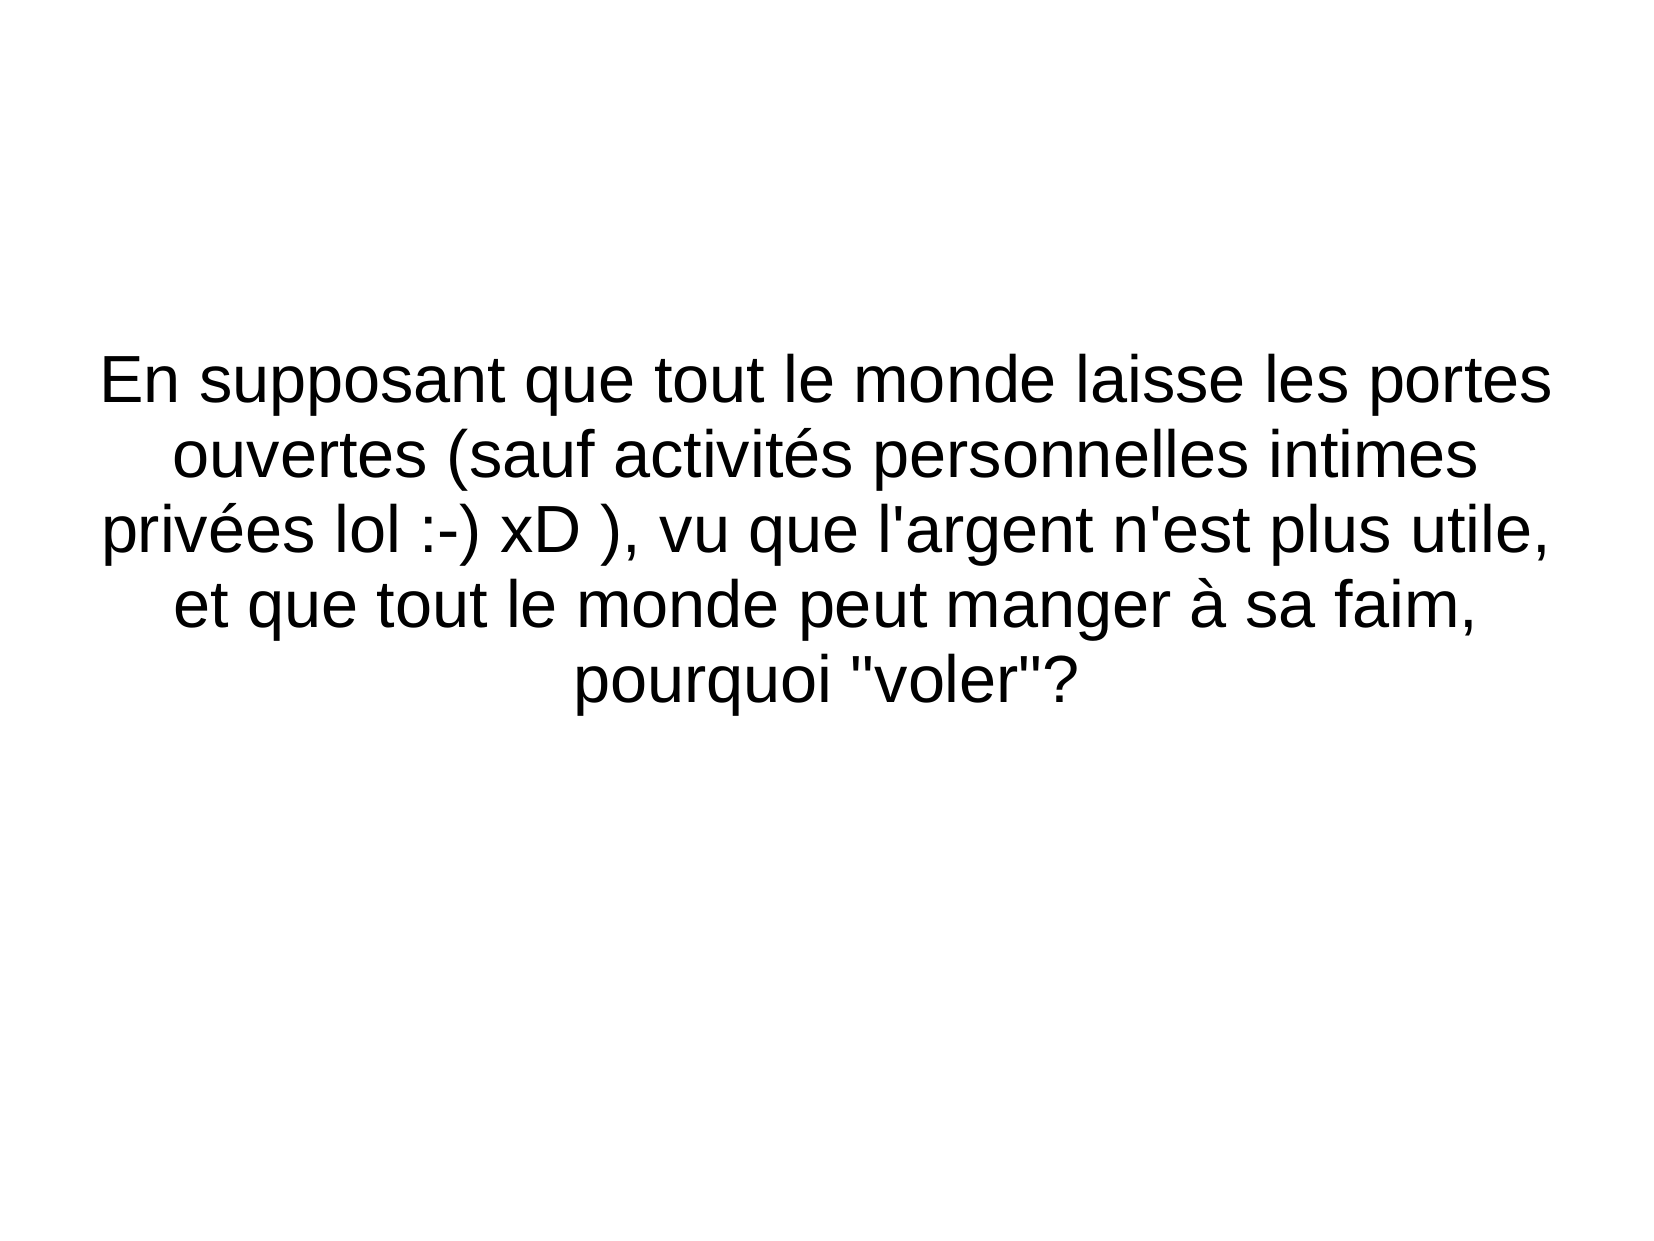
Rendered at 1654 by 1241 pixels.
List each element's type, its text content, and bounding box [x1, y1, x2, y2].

subtitle En supposant que tout le monde laisse les portes ouvertes (sauf activités personnelles intimes privées lol :-) xD ), vu que l'argent n'est plus utile, et que tout le monde peut manger à sa faim, pourquoi "voler"? [82, 49, 1571, 1010]
